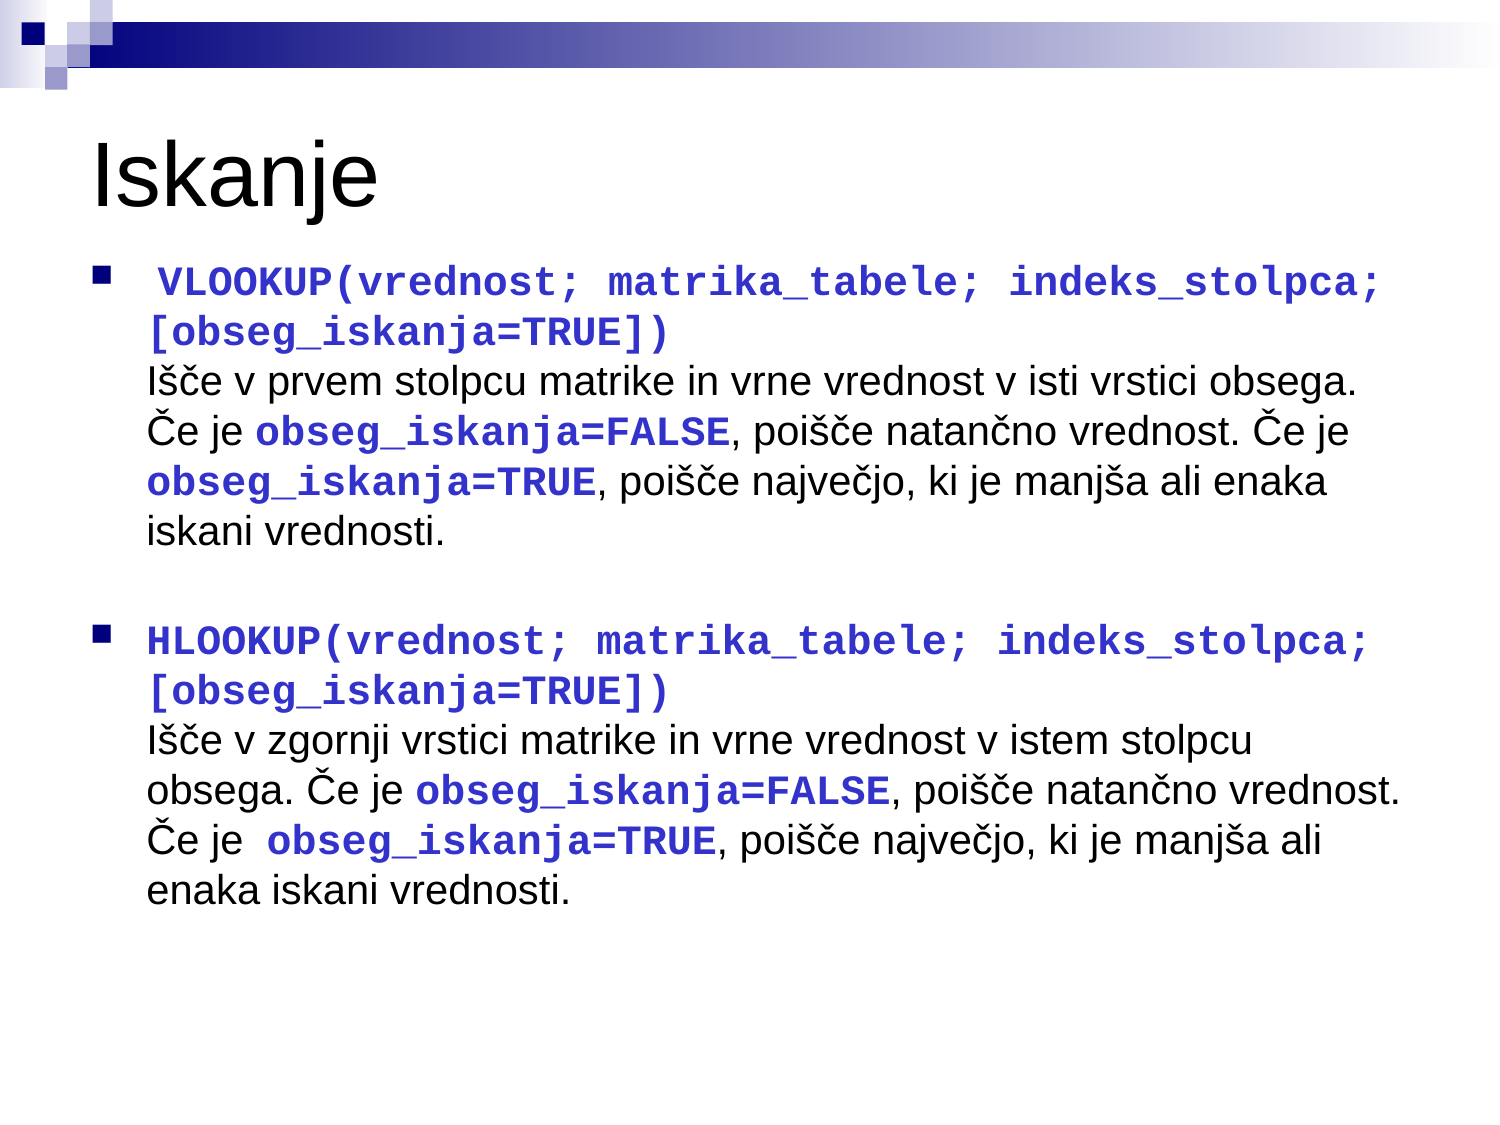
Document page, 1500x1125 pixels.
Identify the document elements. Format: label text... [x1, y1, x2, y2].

title Iskanje [75, 105, 1425, 235]
list VLOOKUP(vrednost; matrika_tabele; indeks_stolpca; [obseg_iskanja=TRUE]) Išče v prvem stolpcu matrike in vrne vrednost v isti vrstici obsega. Če je obseg_iskanja=FALSE, poišče natančno vrednost. Če je obseg_iskanja=TRUE, poišče največjo, ki je manjša ali enaka iskani vrednosti. HLOOKUP(vrednost; matrika_tabele; indeks_stolpca; [obseg_iskanja=TRUE]) Išče v zgornji vrstici matrike in vrne vrednost v istem stolpcu obsega. Če je obseg_iskanja=FALSE, poišče natančno vrednost. Če je obseg_iskanja=TRUE, poišče največjo, ki je manjša ali enaka iskani vrednosti. [75, 246, 1425, 1079]
